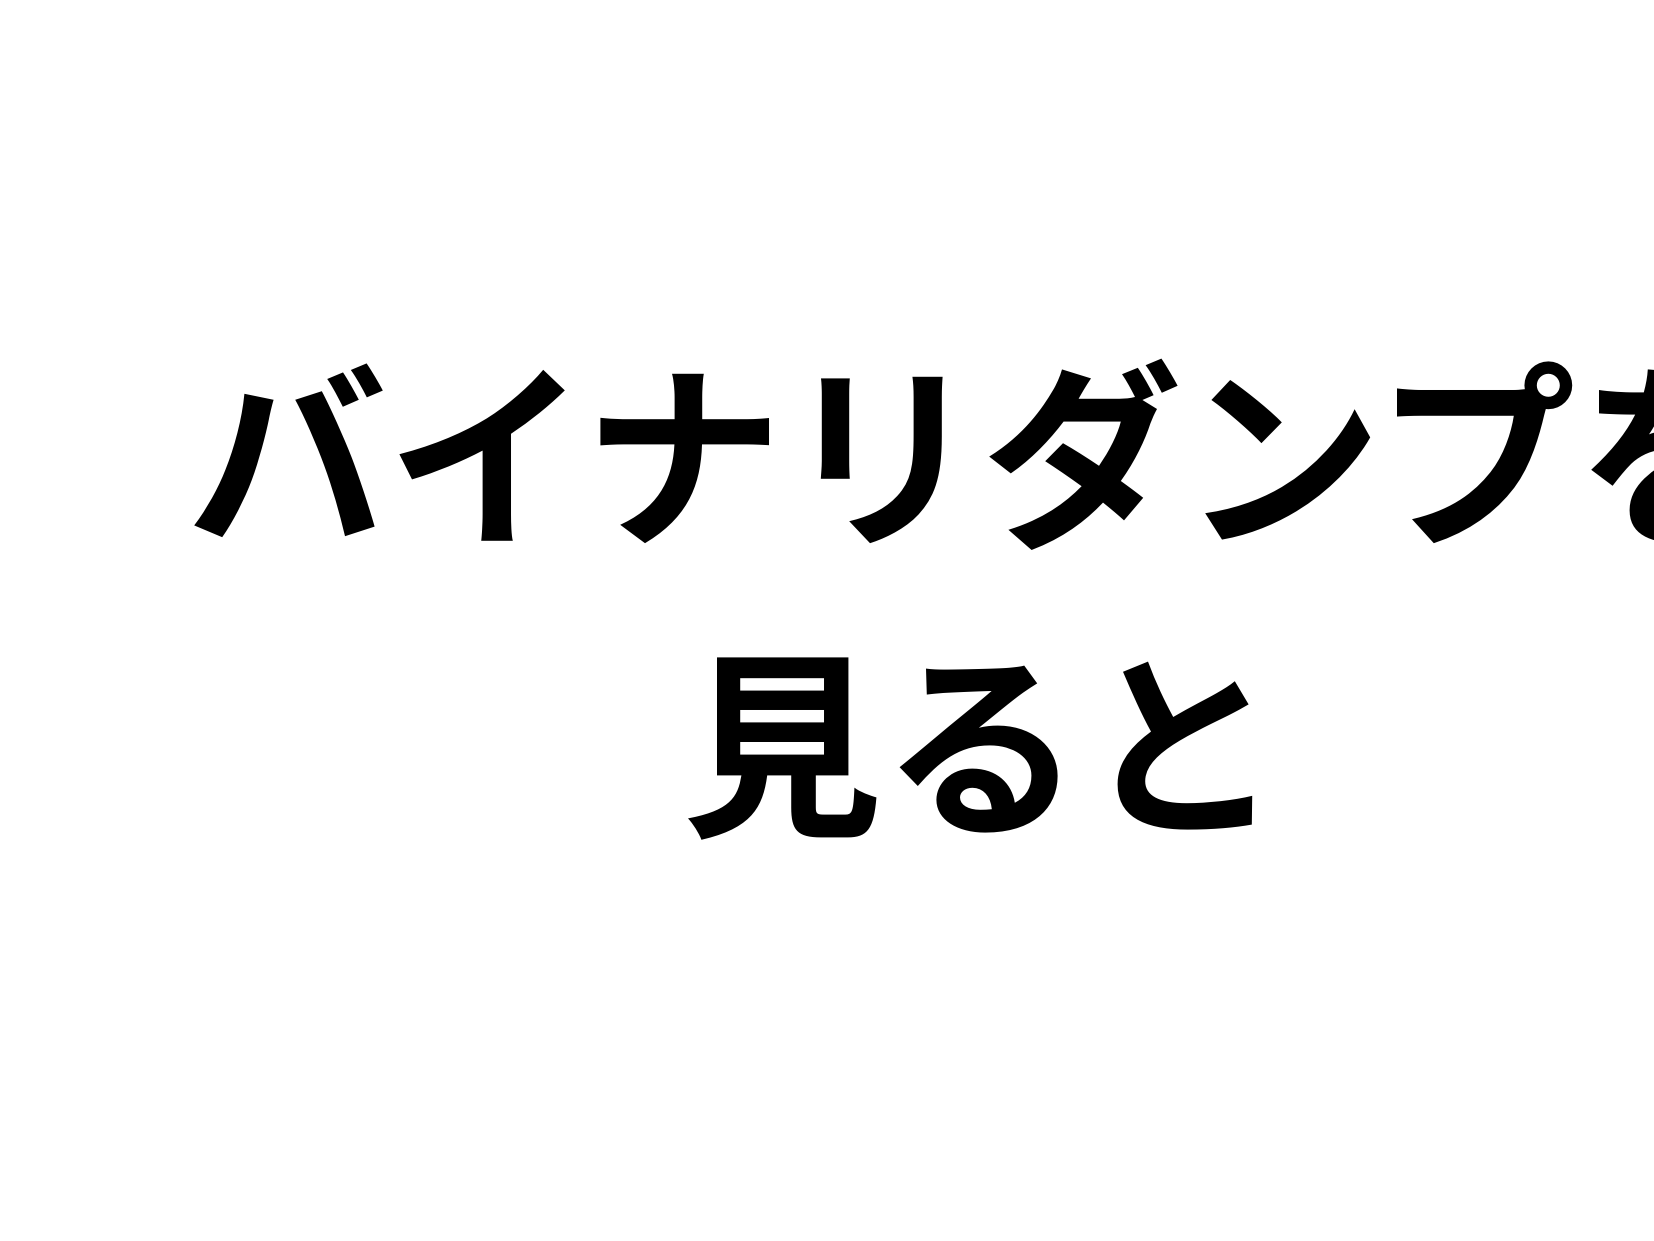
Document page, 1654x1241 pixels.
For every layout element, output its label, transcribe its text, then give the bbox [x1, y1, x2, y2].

text_box バイナリダンプを 見ると [172, 292, 1565, 739]
